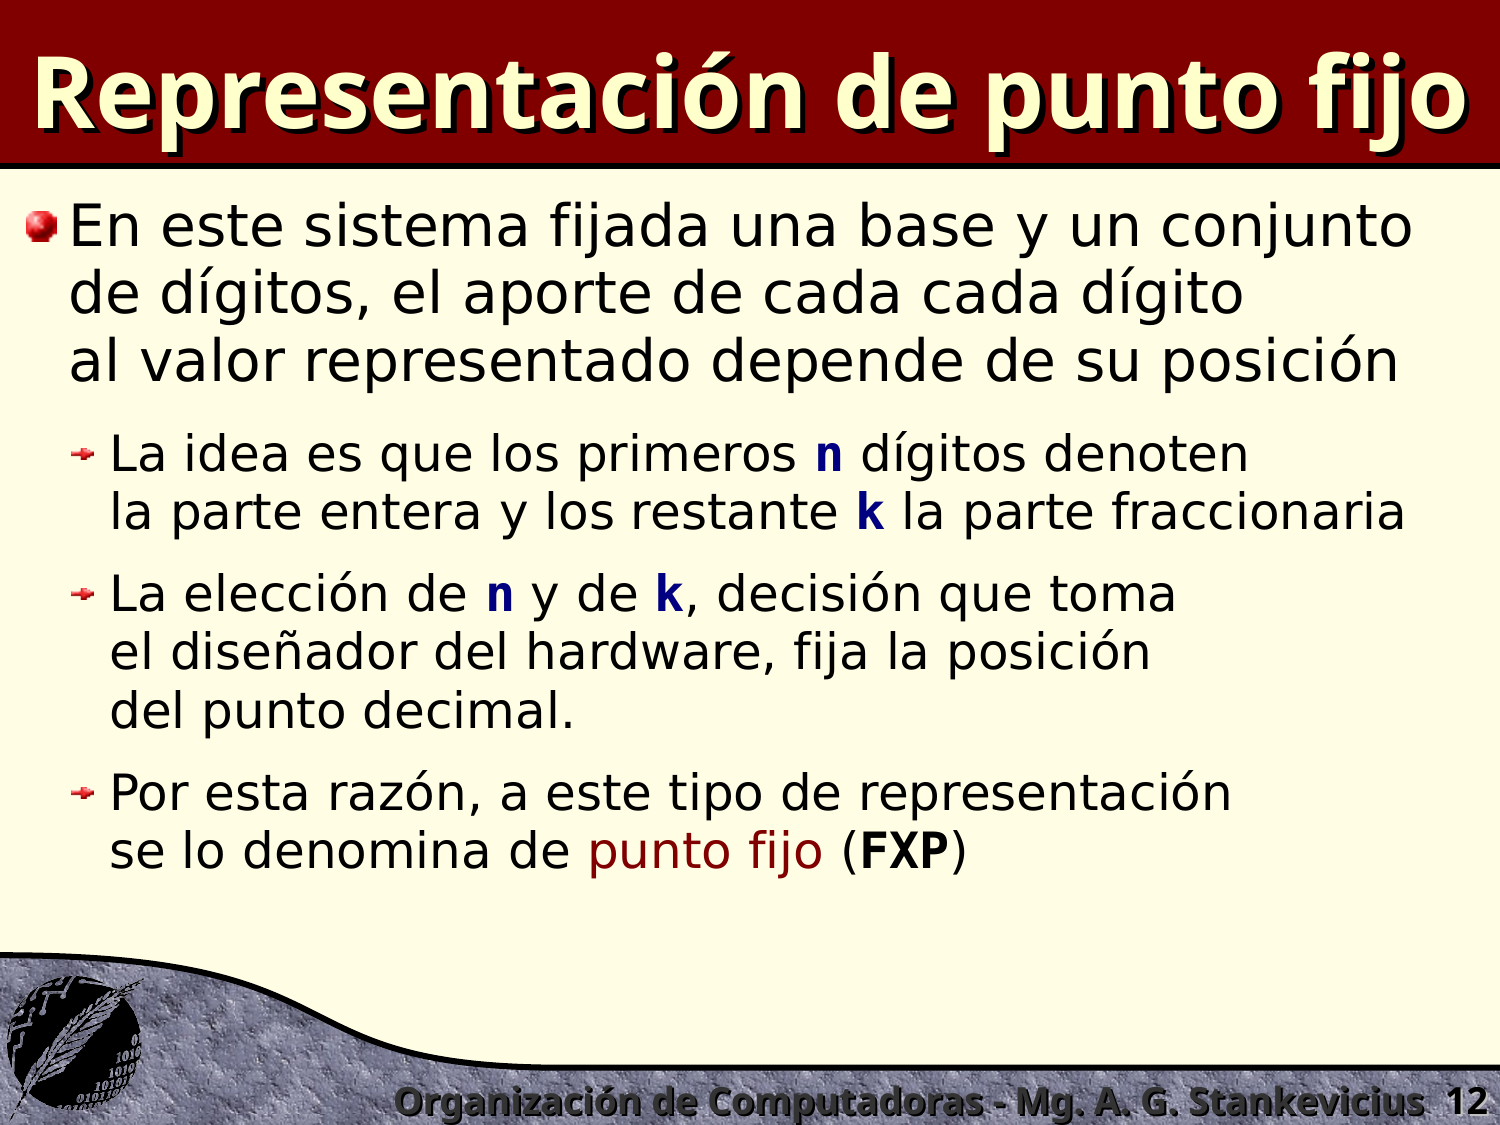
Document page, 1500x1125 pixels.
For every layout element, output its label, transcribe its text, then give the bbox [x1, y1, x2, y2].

title Representación de punto fijo [15, 5, 1485, 160]
list En este sistema fijada una base y un conjunto de dígitos, el aporte de cada cada dígito al valor representado depende de su posición La idea es que los primeros n dígitos denoten la parte entera y los restante k la parte fraccionaria La elección de n y de k, decisión que toma el diseñador del hardware, fija la posición del punto decimal. Por esta razón, a este tipo de representación se lo denomina de punto fijo (FXP) [11, 192, 1486, 935]
picture [448, 1100, 455, 1110]
picture [802, 1100, 806, 1110]
picture [1058, 1100, 1065, 1110]
picture [0, 959, 1500, 1125]
